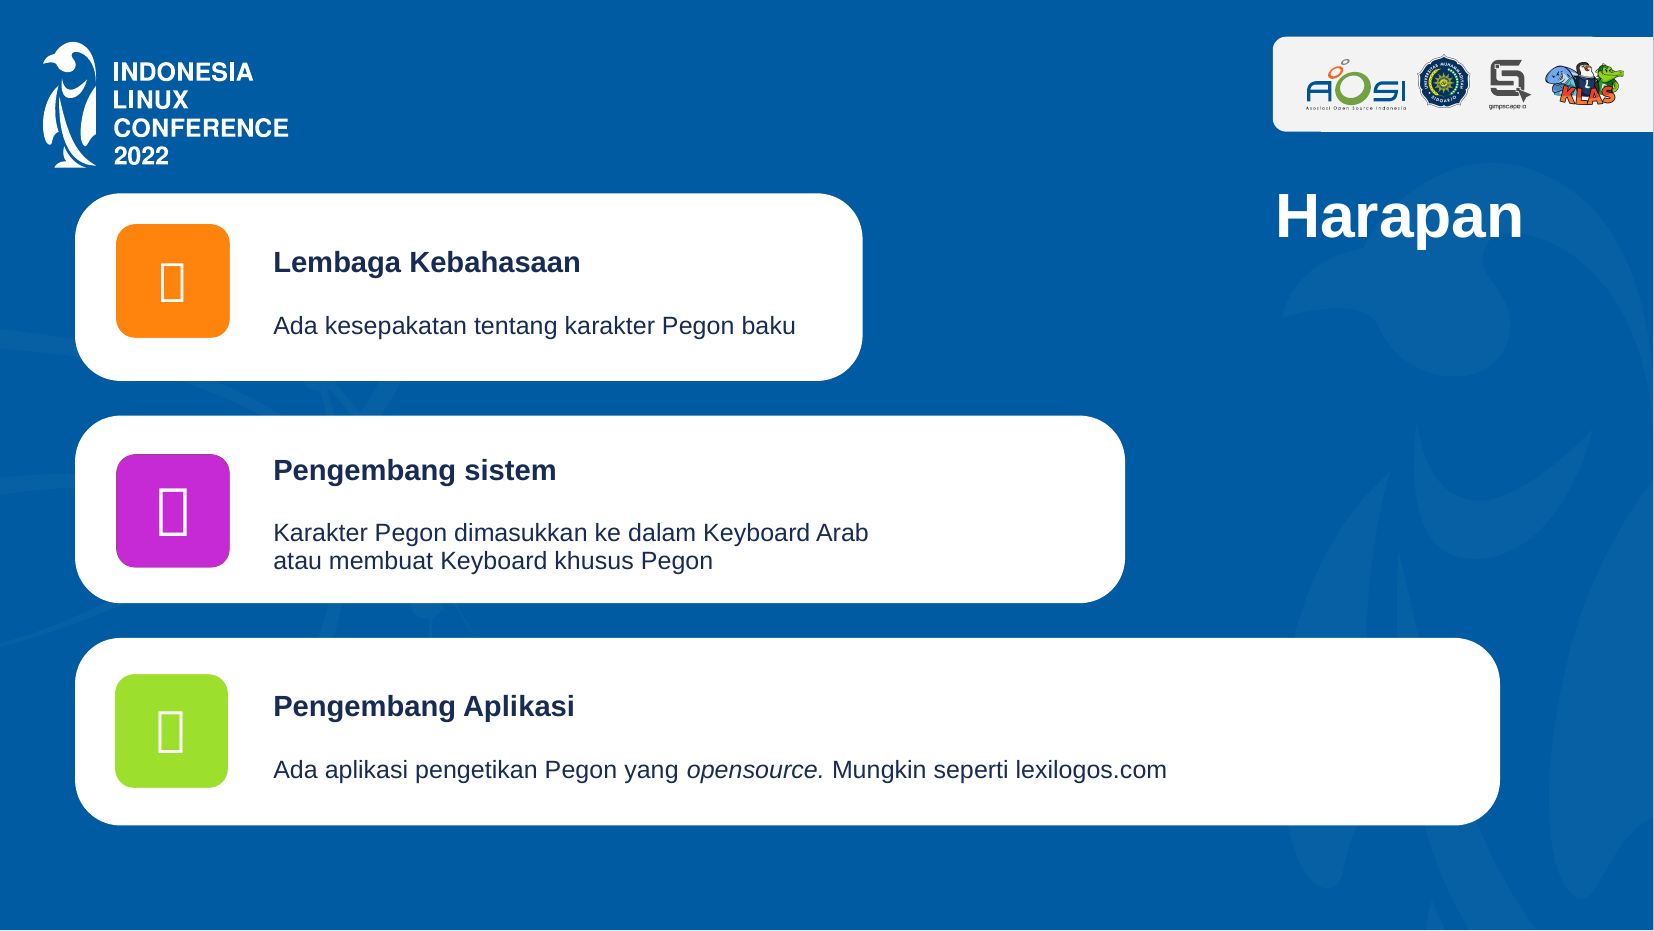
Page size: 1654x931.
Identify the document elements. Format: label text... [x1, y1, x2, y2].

text_box [75, 193, 863, 381]
picture [1417, 54, 1471, 108]
text_box Pengembang sistem Karakter Pegon dimasukkan ke dalam Keyboard Arab atau membuat Keyboard khusus Pegon [237, 439, 901, 590]
text_box 📜 [116, 224, 230, 338]
text_box Lembaga Kebahasaan Ada kesepakatan tentang karakter Pegon baku [237, 232, 826, 354]
title Harapan [1275, 181, 1593, 294]
text_box [75, 637, 1501, 826]
picture [1545, 62, 1624, 105]
text_box [75, 415, 1126, 604]
text_box  [115, 674, 228, 788]
text_box  [116, 454, 230, 568]
text_box Pengembang Aplikasi Ada aplikasi pengetikan Pegon yang opensource. Mungkin seperti lexilogos.com [237, 676, 1426, 798]
